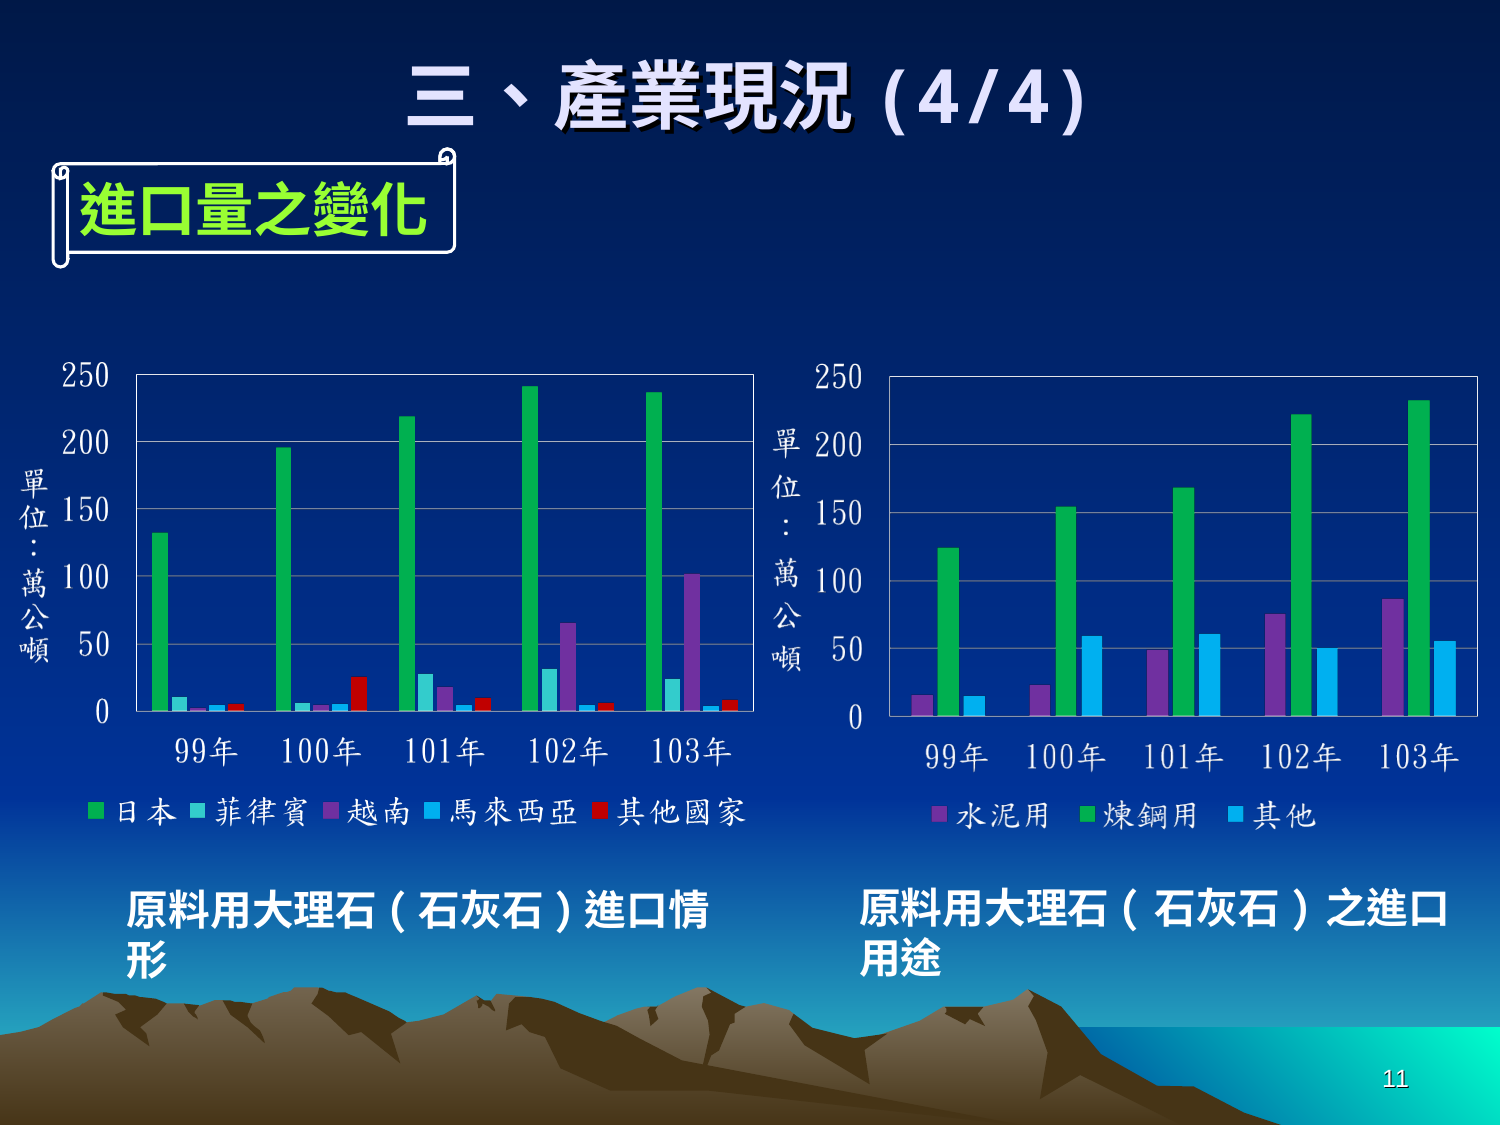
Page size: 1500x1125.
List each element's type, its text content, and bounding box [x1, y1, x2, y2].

text_box <編號> [1074, 1025, 1426, 1101]
text_box 進口量之變化 [53, 175, 68, 267]
text_box 原料用大理石(石灰石)進口情形 [112, 875, 739, 992]
text_box 原料用大理石(石灰石)之進口用途 [844, 873, 1500, 990]
title 三、產業現況(4/4) [75, 37, 1426, 149]
picture [0, 349, 1500, 850]
text_box 進口量之變化 [53, 159, 455, 253]
